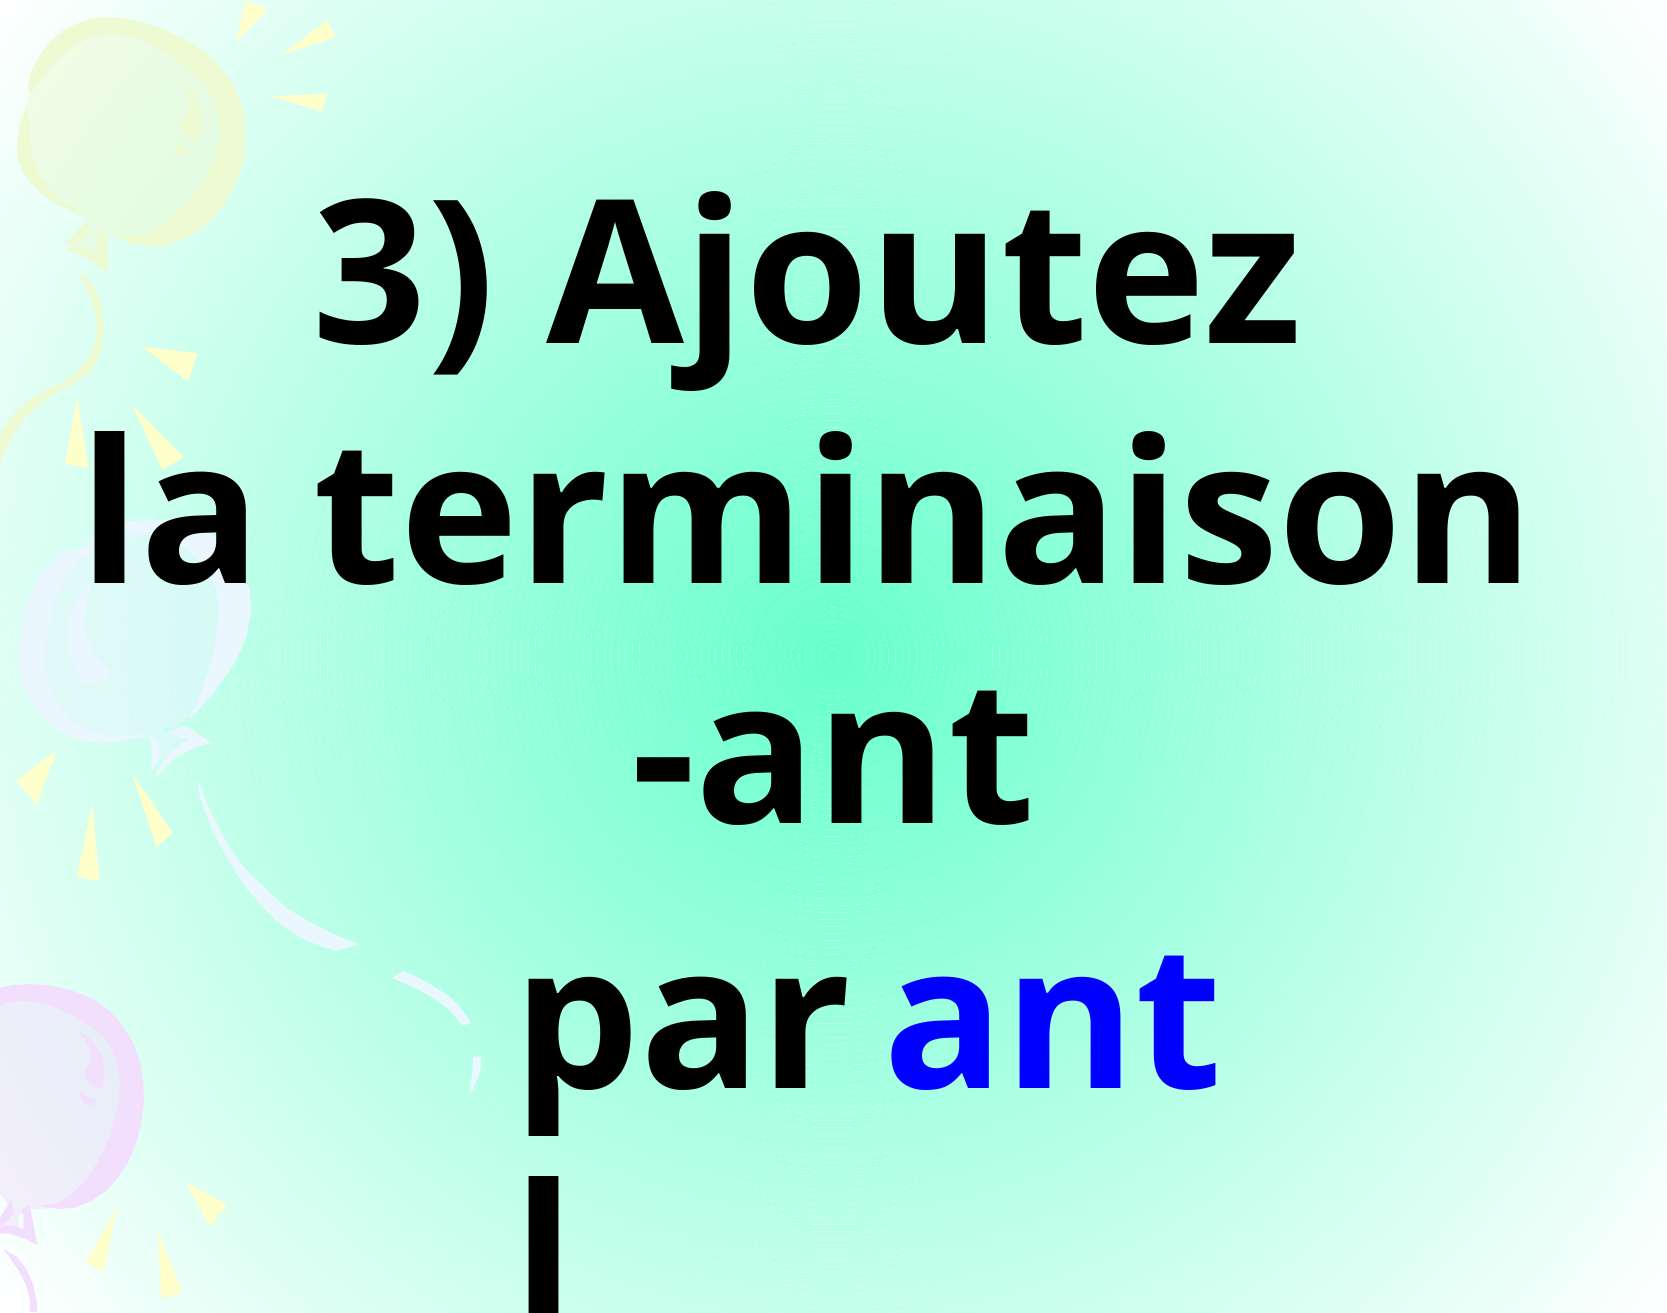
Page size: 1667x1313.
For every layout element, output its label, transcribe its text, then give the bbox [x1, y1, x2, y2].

text_box parl [498, 880, 868, 1136]
text_box 3) Ajoutez la terminaison -ant [0, 136, 1667, 872]
text_box ant [868, 880, 1283, 1136]
